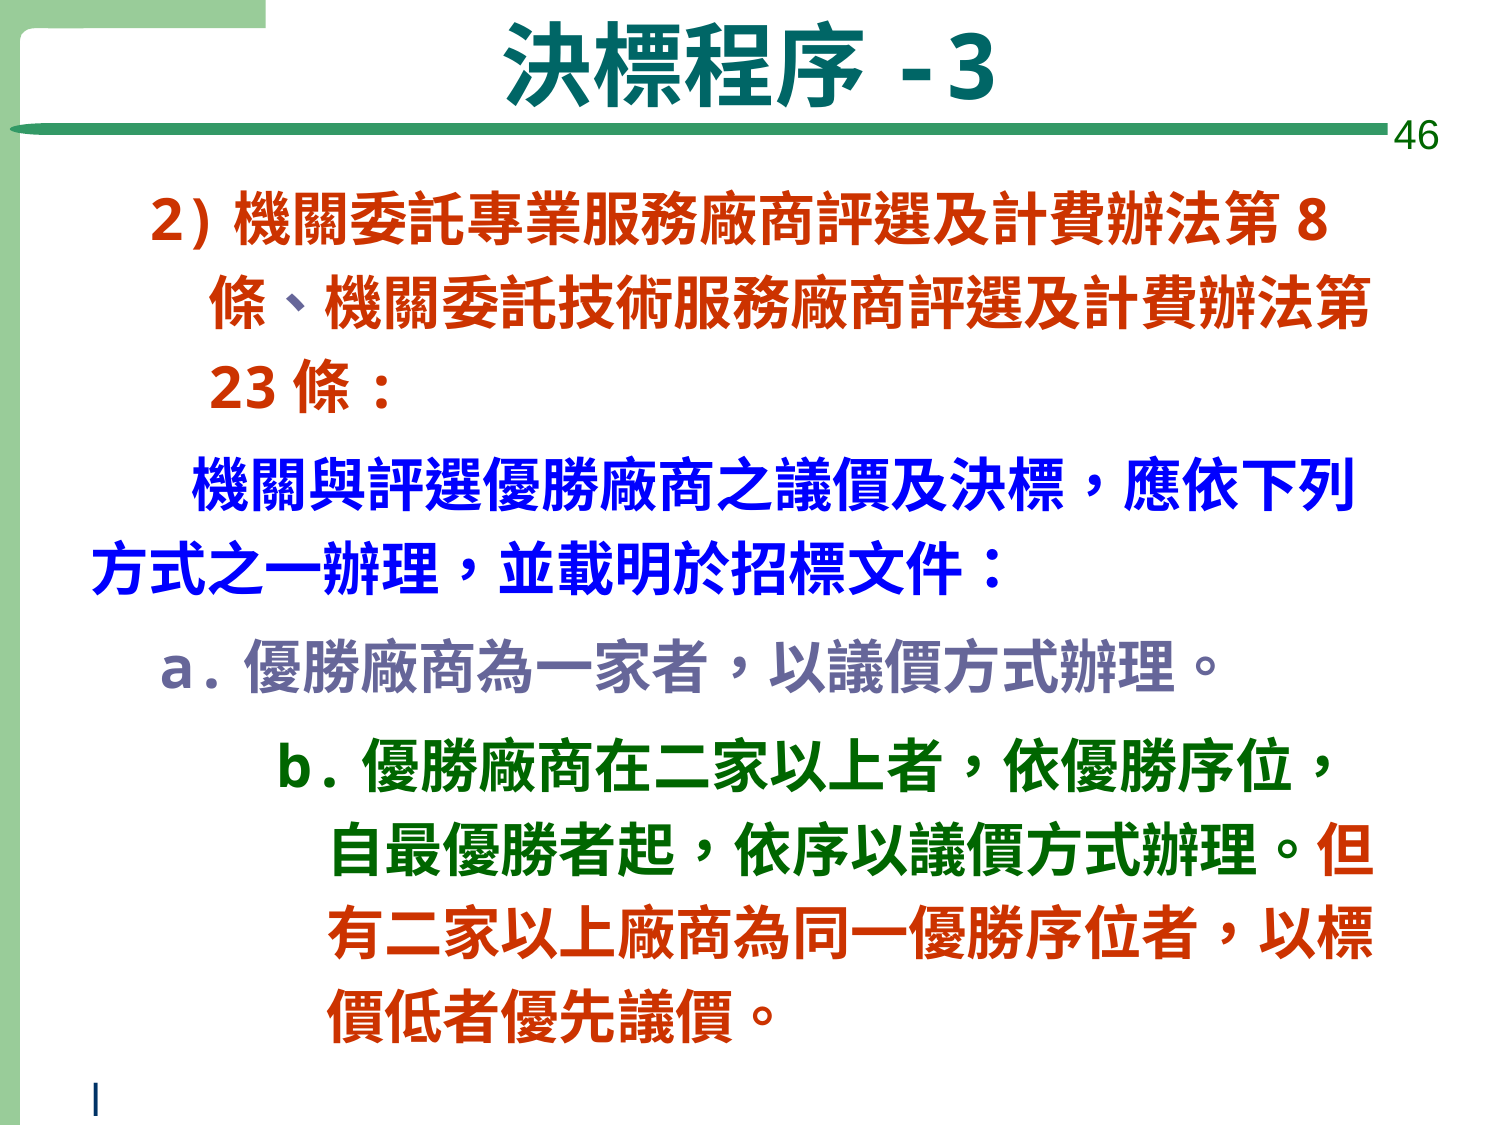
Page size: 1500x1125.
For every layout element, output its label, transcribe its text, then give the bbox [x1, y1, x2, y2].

title 決標程序-3 [75, 0, 1426, 138]
text_box [1378, 90, 1491, 166]
list 2)機關委託專業服務廠商評選及計費辦法第8條、機關委託技術服務廠商評選及計費辦法第23條: 機關與評選優勝廠商之議價及決標，應依下列方式之一辦理，並載明於招標文件： a.優勝廠商為一家者，以議價方式辦理。 b.優勝廠商在二家以上者，依優勝序位，自最優勝者起，依序以議價方式辦理。但有二家以上廠商為同一優勝序位者，以標價低者優先議價。 [75, 160, 1426, 1059]
